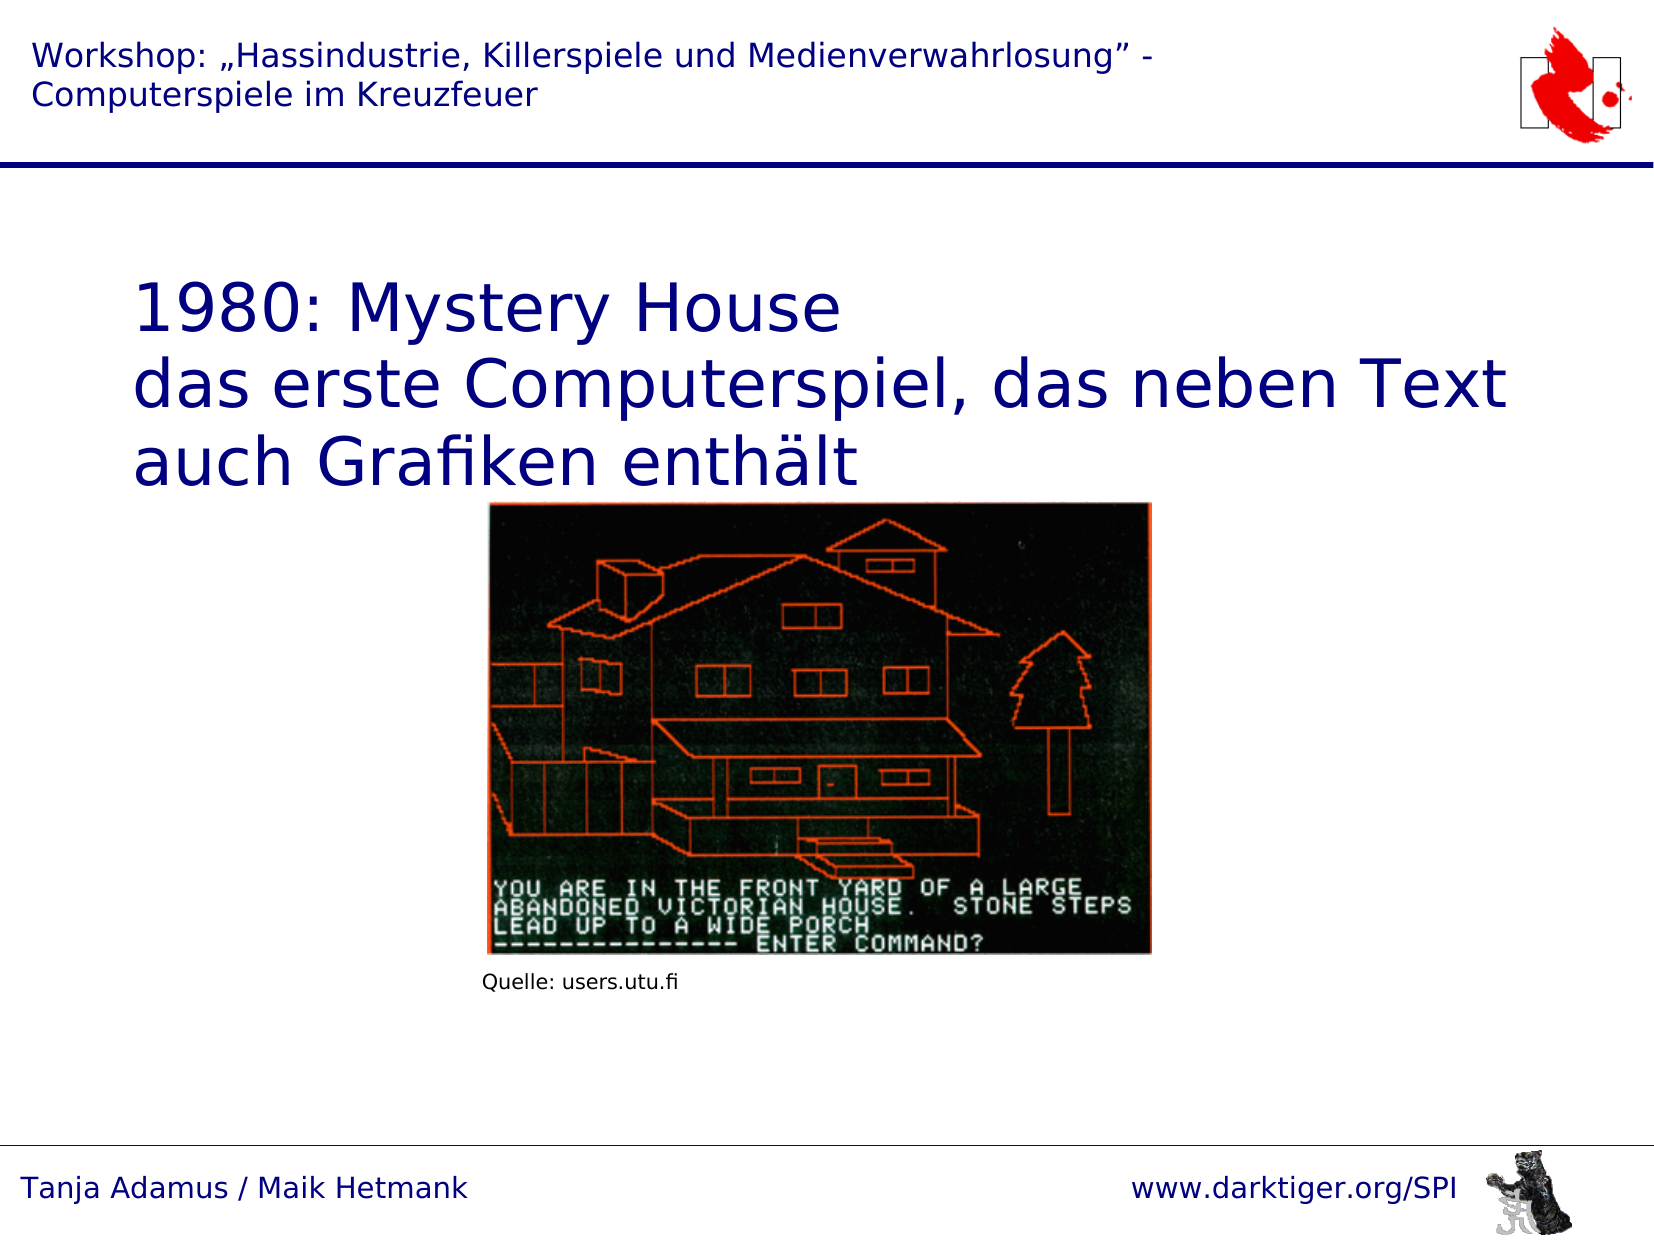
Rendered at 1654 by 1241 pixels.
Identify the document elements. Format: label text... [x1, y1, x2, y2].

picture [487, 501, 1152, 956]
text_box Quelle: users.utu.fi [467, 962, 694, 1002]
text_box Workshop: „Hassindustrie, Killerspiele und Medienverwahrlosung” - Computerspiele im Kreuzfeuer [16, 29, 1418, 178]
picture [1503, 16, 1632, 148]
text_box das erste Computerspiel, das neben Text auch Grafiken enthält [118, 338, 1595, 509]
picture [1486, 1150, 1572, 1235]
text_box 1980: Mystery House [118, 261, 1152, 338]
